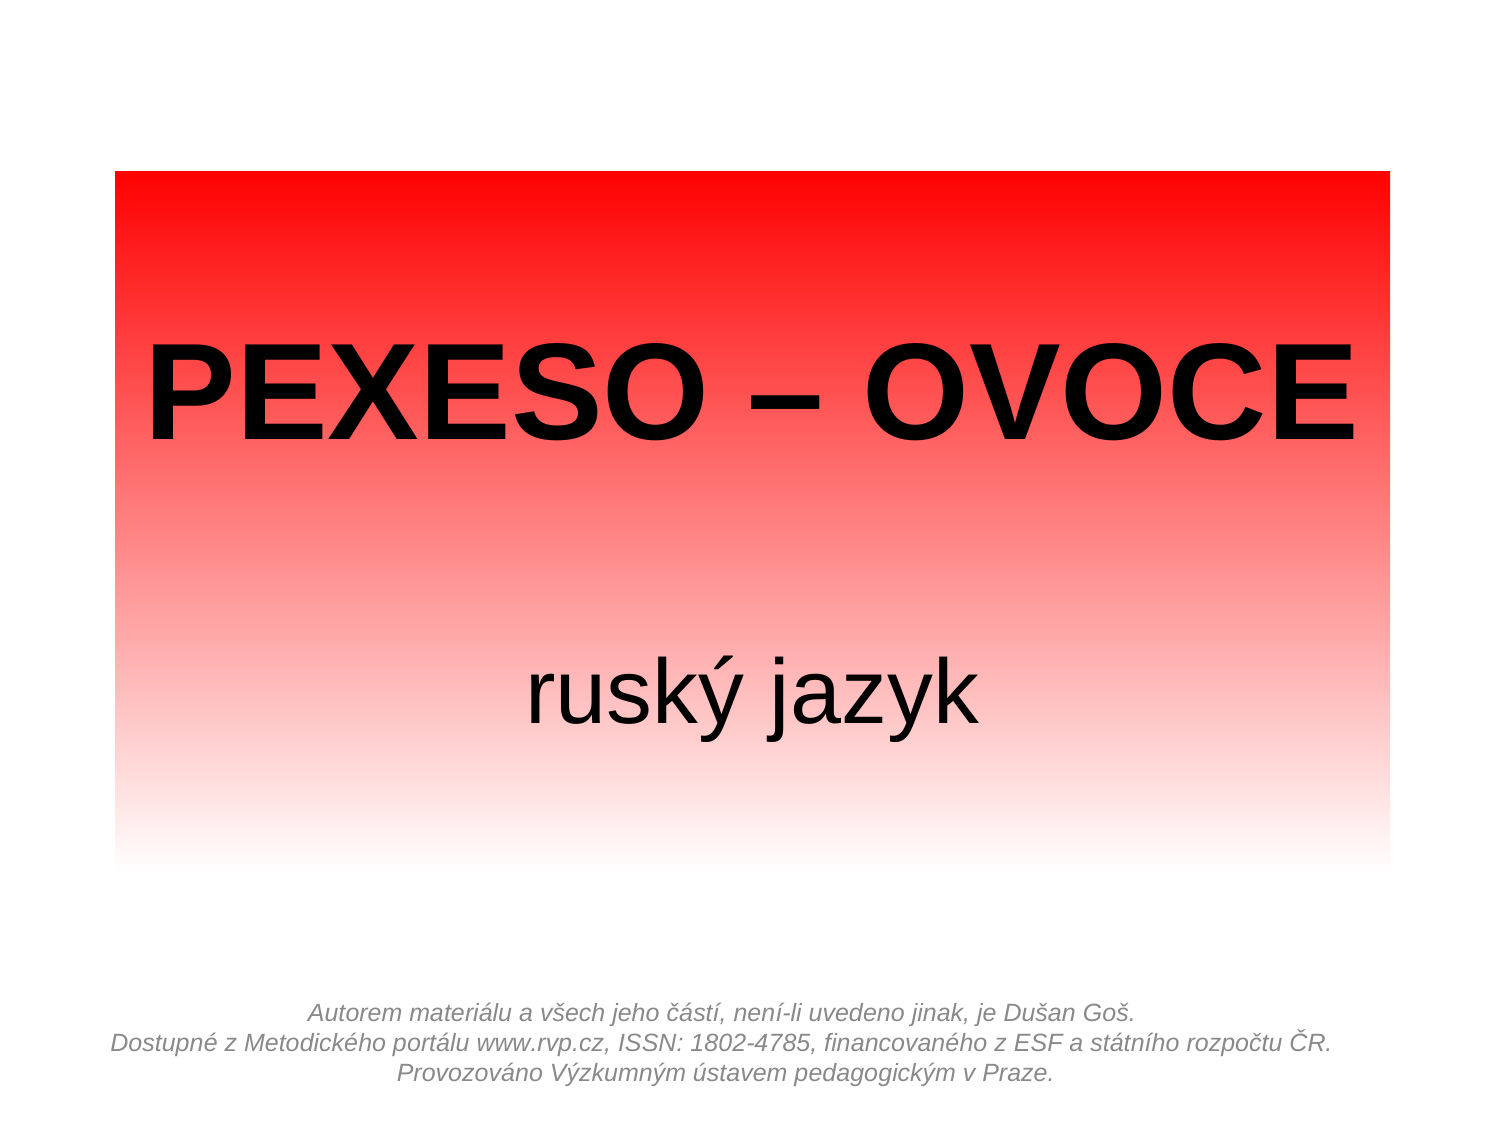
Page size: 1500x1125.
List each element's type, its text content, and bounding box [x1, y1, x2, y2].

text_box Autorem materiálu a všech jeho částí, není-li uvedeno jinak, je Dušan Goš. Dostupné z Metodického portálu www.rvp.cz, ISSN: 1802-4785, financovaného z ESF a státního rozpočtu ČR. Provozováno Výzkumným ústavem pedagogickým v Praze. [88, 1011, 1365, 1072]
title PEXESO – OVOCE ruský jazyk [115, 171, 1391, 873]
